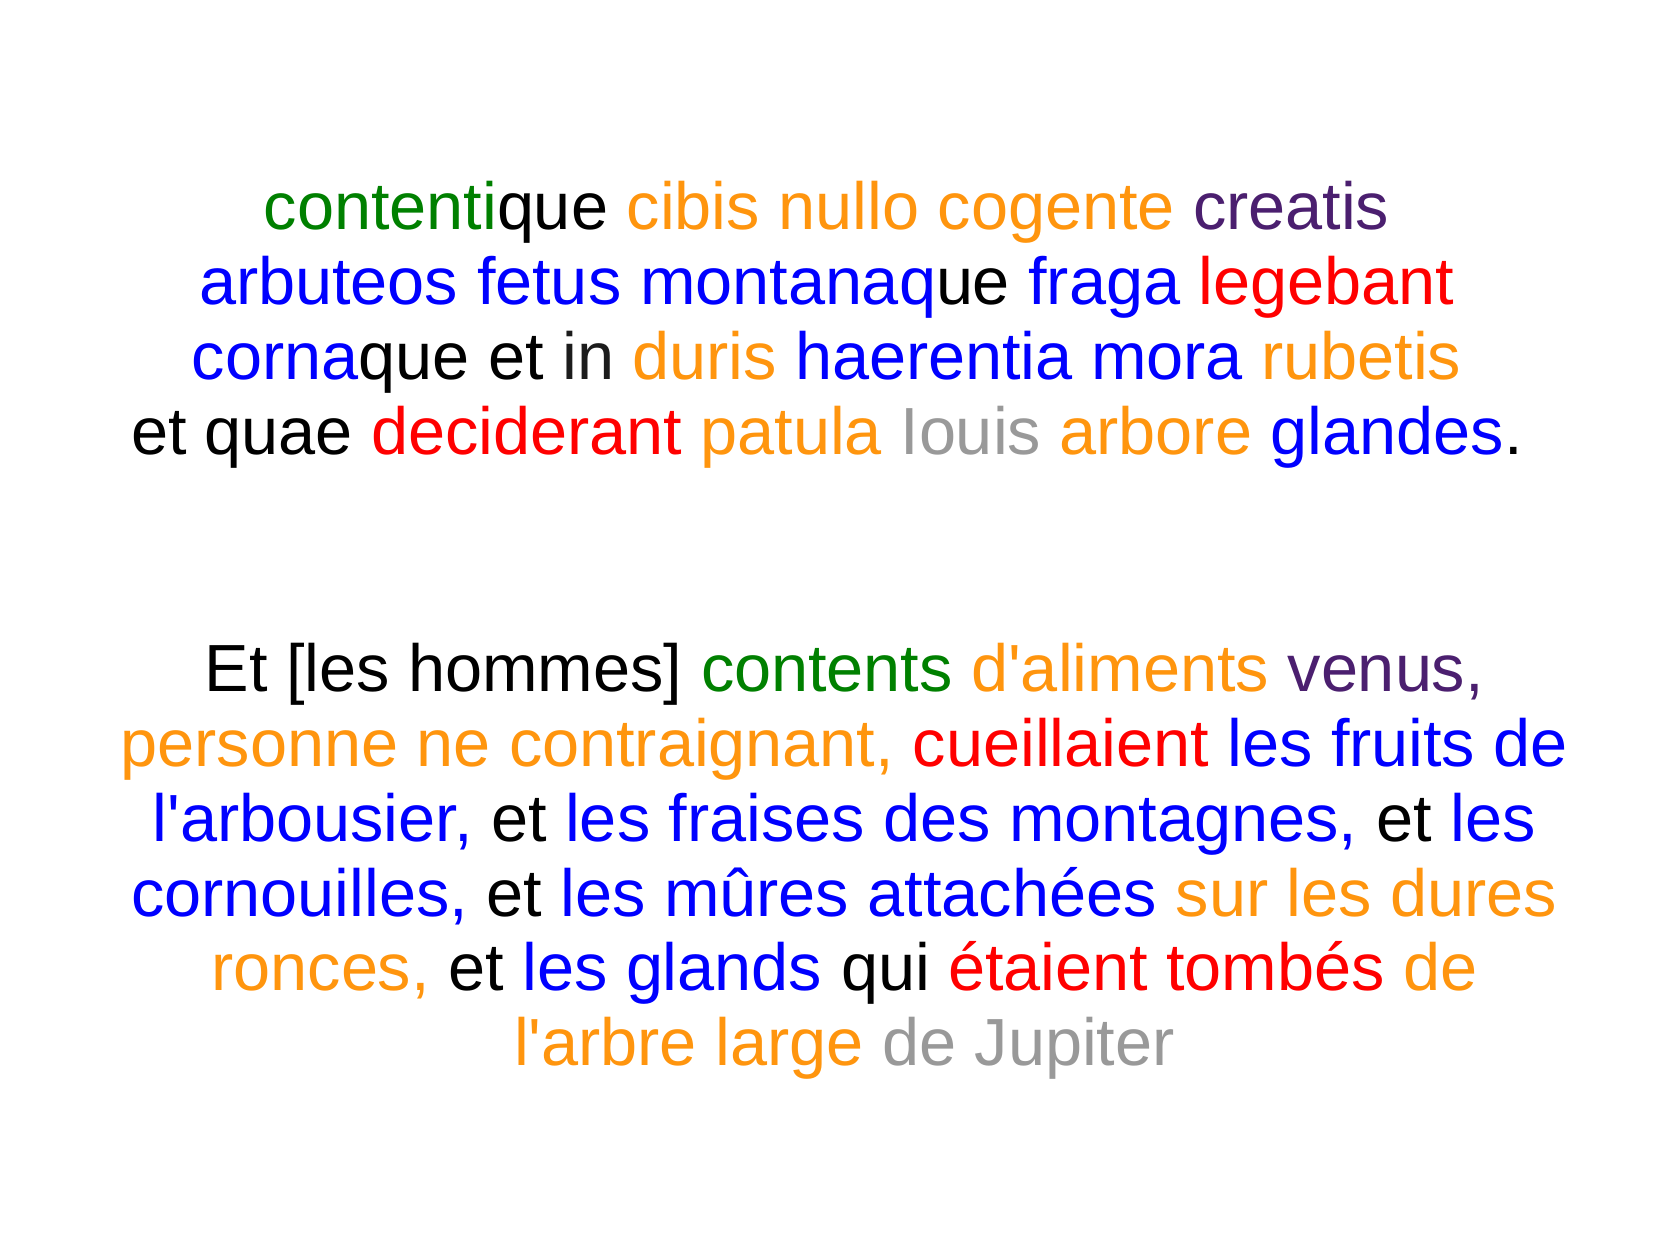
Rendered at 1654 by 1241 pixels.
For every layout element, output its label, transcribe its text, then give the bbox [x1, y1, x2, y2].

title contentique cibis nullo cogente creatis arbuteos fetus montanaque fraga legebant cornaque et in duris haerentia mora rubetis et quae deciderant patula Iouis arbore glandes. [47, 35, 1607, 603]
subtitle Et [les hommes] contents d'aliments venus, personne ne contraignant, cueillaient les fruits de l'arbousier, et les fraises des montagnes, et les cornouilles, et les mûres attachées sur les dures ronces, et les glands qui étaient tombés de l'arbre large de Jupiter [82, 602, 1571, 1109]
